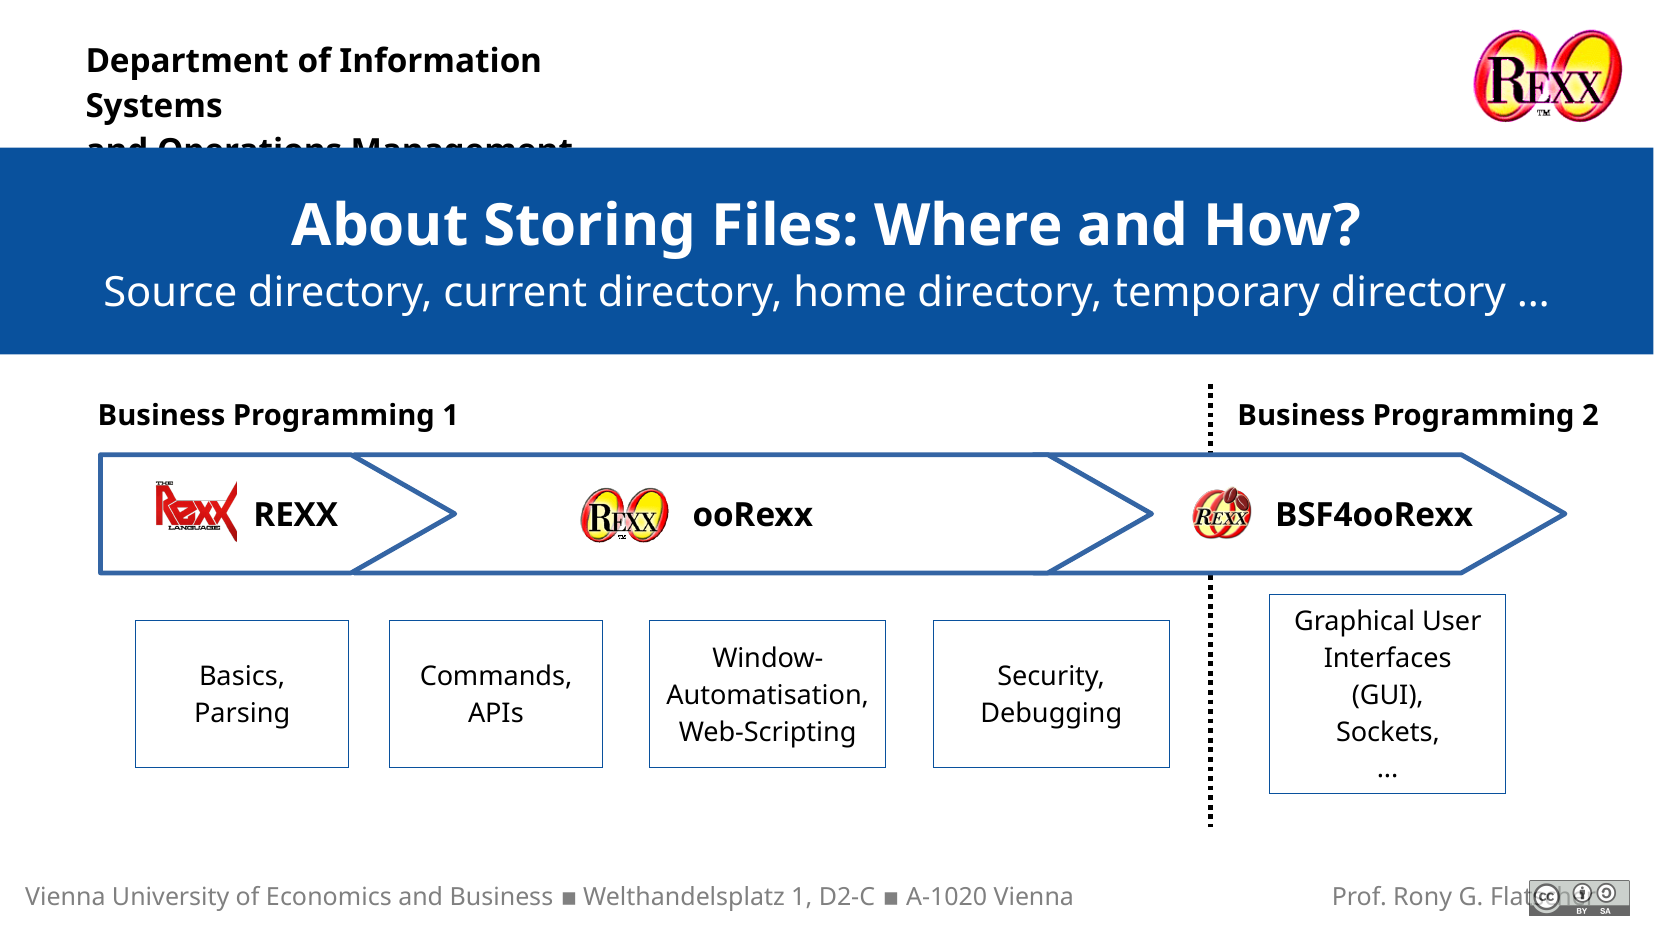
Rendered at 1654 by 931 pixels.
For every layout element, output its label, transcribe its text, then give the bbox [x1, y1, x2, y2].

text_box ooRexx [354, 454, 1152, 573]
picture [153, 476, 237, 548]
text_box Window-Automatisation, Web-Scripting [649, 620, 886, 768]
picture [1470, 24, 1625, 125]
text_box Commands, APIs [389, 620, 603, 768]
text_box Basics, Parsing [135, 620, 349, 768]
text_box Business Programming 1 [82, 386, 514, 440]
text_box Business Programming 2 [1222, 386, 1654, 440]
text_box Security, Debugging [933, 620, 1170, 768]
picture [1192, 484, 1252, 544]
title About Storing Files: Where and How? Source directory, current directory, home directory, temporary directory … [0, 147, 1654, 355]
text_box REXX [100, 454, 455, 573]
picture [578, 484, 670, 544]
text_box BSF4ooRexx [1049, 454, 1566, 573]
text_box Graphical User Interfaces (GUI), Sockets, ... [1269, 616, 1506, 772]
